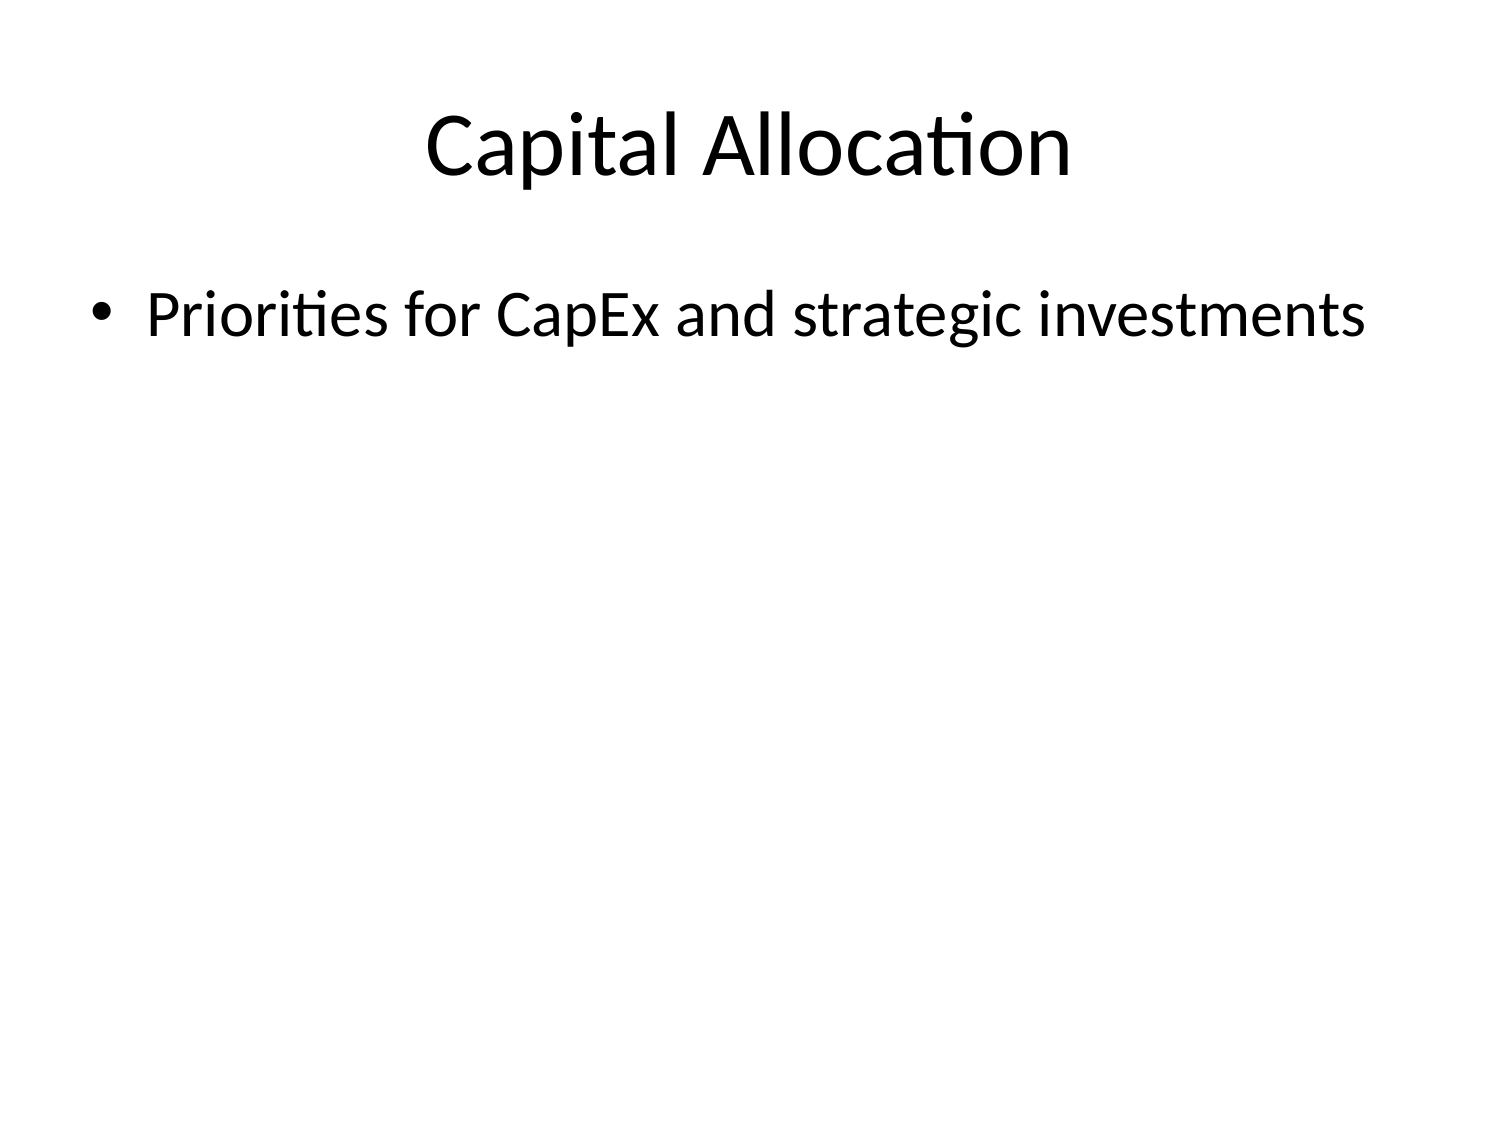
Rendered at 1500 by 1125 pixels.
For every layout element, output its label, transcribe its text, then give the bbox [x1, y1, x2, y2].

title Capital Allocation [75, 45, 1425, 233]
list Priorities for CapEx and strategic investments [75, 262, 1425, 1005]
